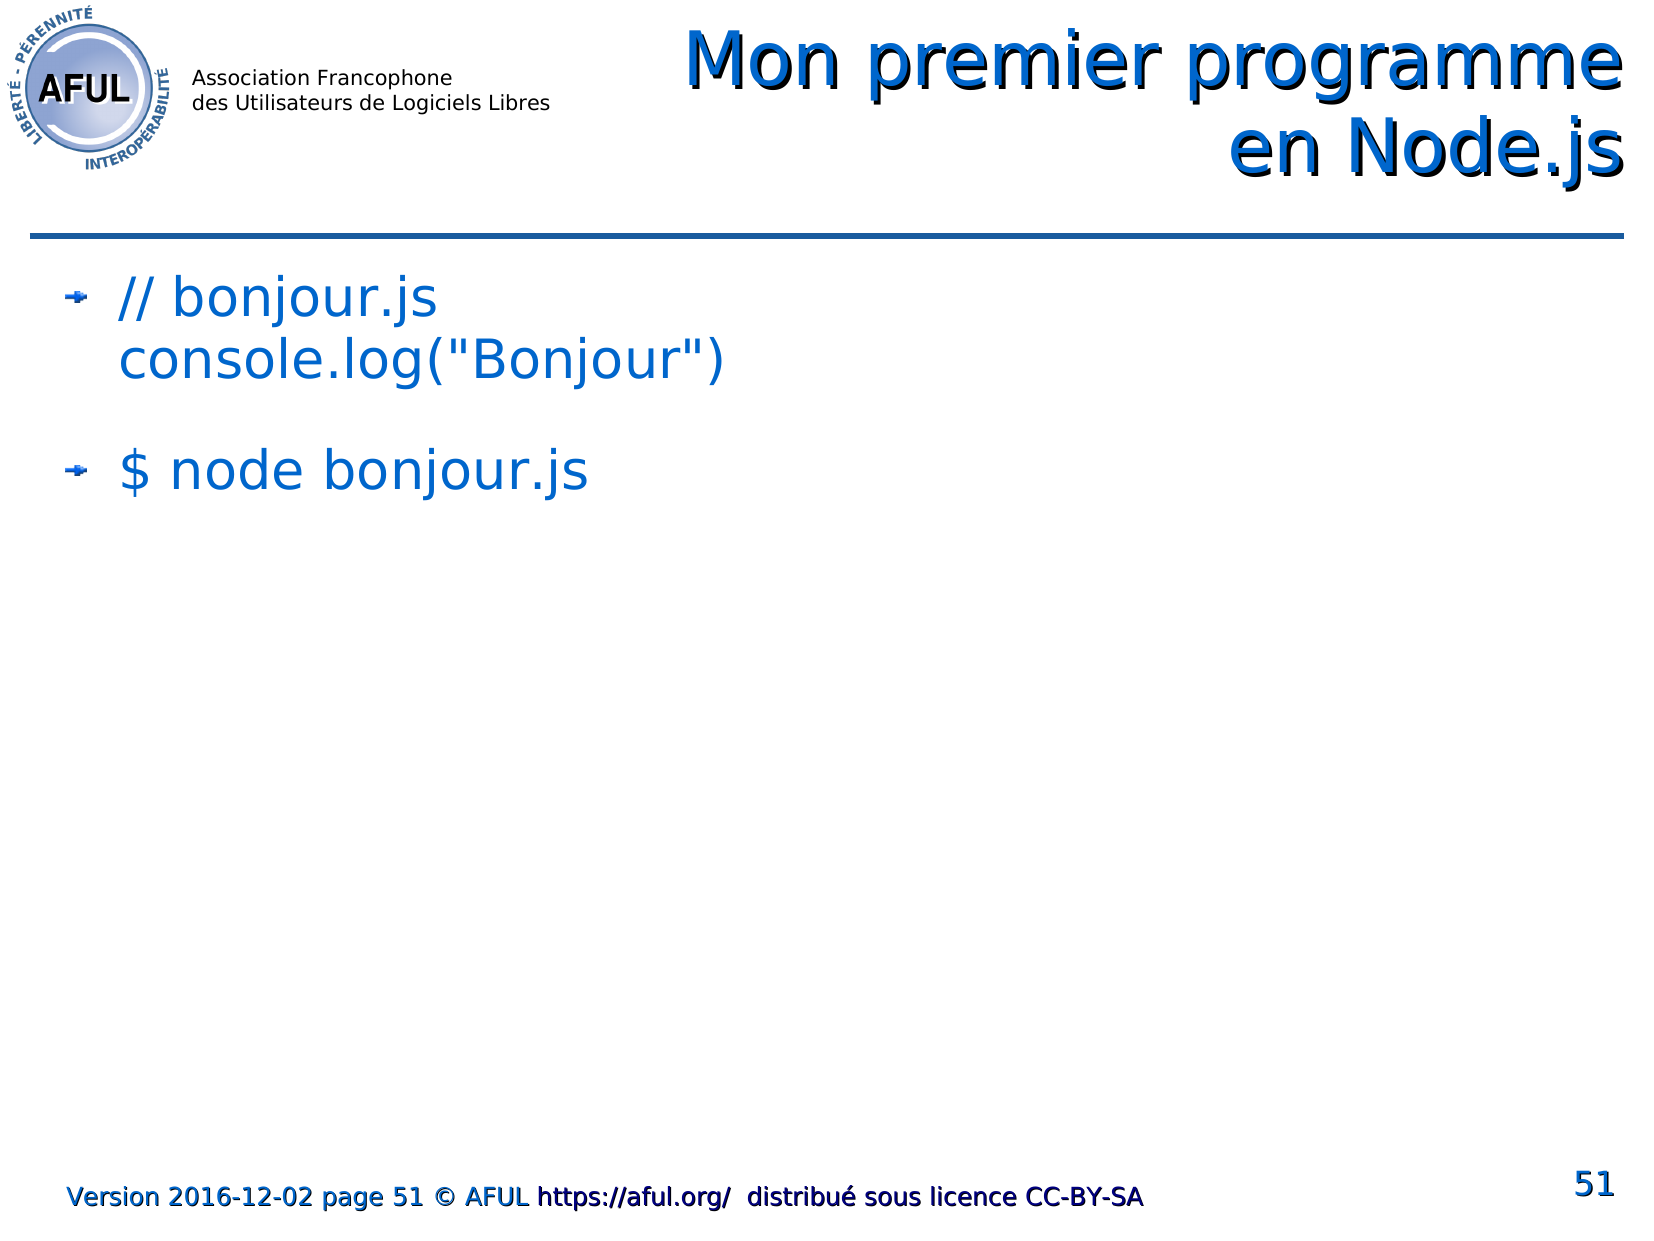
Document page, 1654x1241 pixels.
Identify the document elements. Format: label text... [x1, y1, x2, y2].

title Mon premier programme en Node.js [501, 0, 1625, 207]
list // bonjour.js console.log("Bonjour") $ node bonjour.js [47, 265, 1595, 1211]
picture [0, 0, 178, 178]
